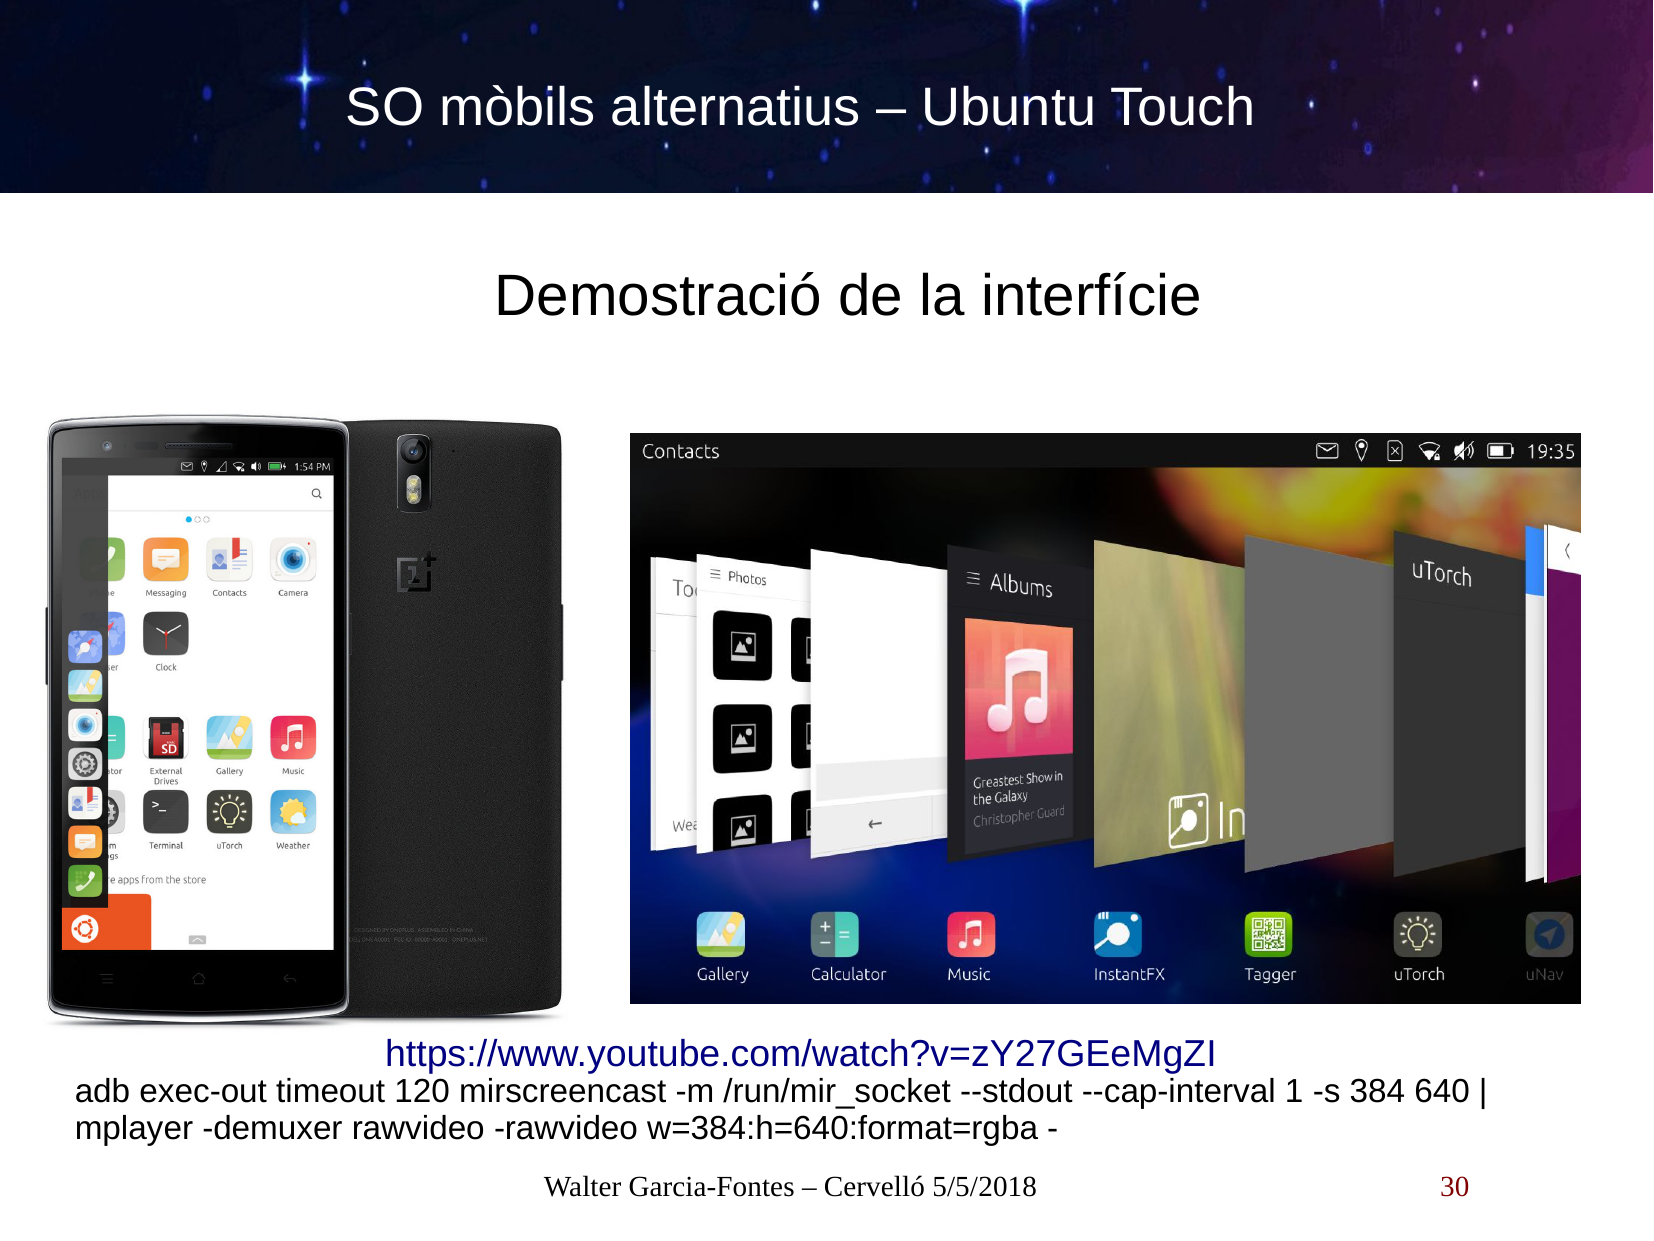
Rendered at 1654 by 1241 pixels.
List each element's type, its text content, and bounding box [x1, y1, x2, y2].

picture [30, 403, 582, 1039]
title SO mòbils alternatius – Ubuntu Touch [57, 2, 1546, 211]
picture [0, 0, 1653, 193]
text_box https://www.youtube.com/watch?v=zY27GEeMgZI [370, 1025, 1411, 1096]
text_box Demostració de la interfície [480, 255, 1289, 380]
picture [630, 433, 1581, 1004]
text_box adb exec-out timeout 120 mirscreencast -m /run/mir_socket --stdout --cap-interval 1 -s 384 640 | mplayer -demuxer rawvideo -rawvideo w=384:h=640:format=rgba - [60, 1065, 1561, 1154]
